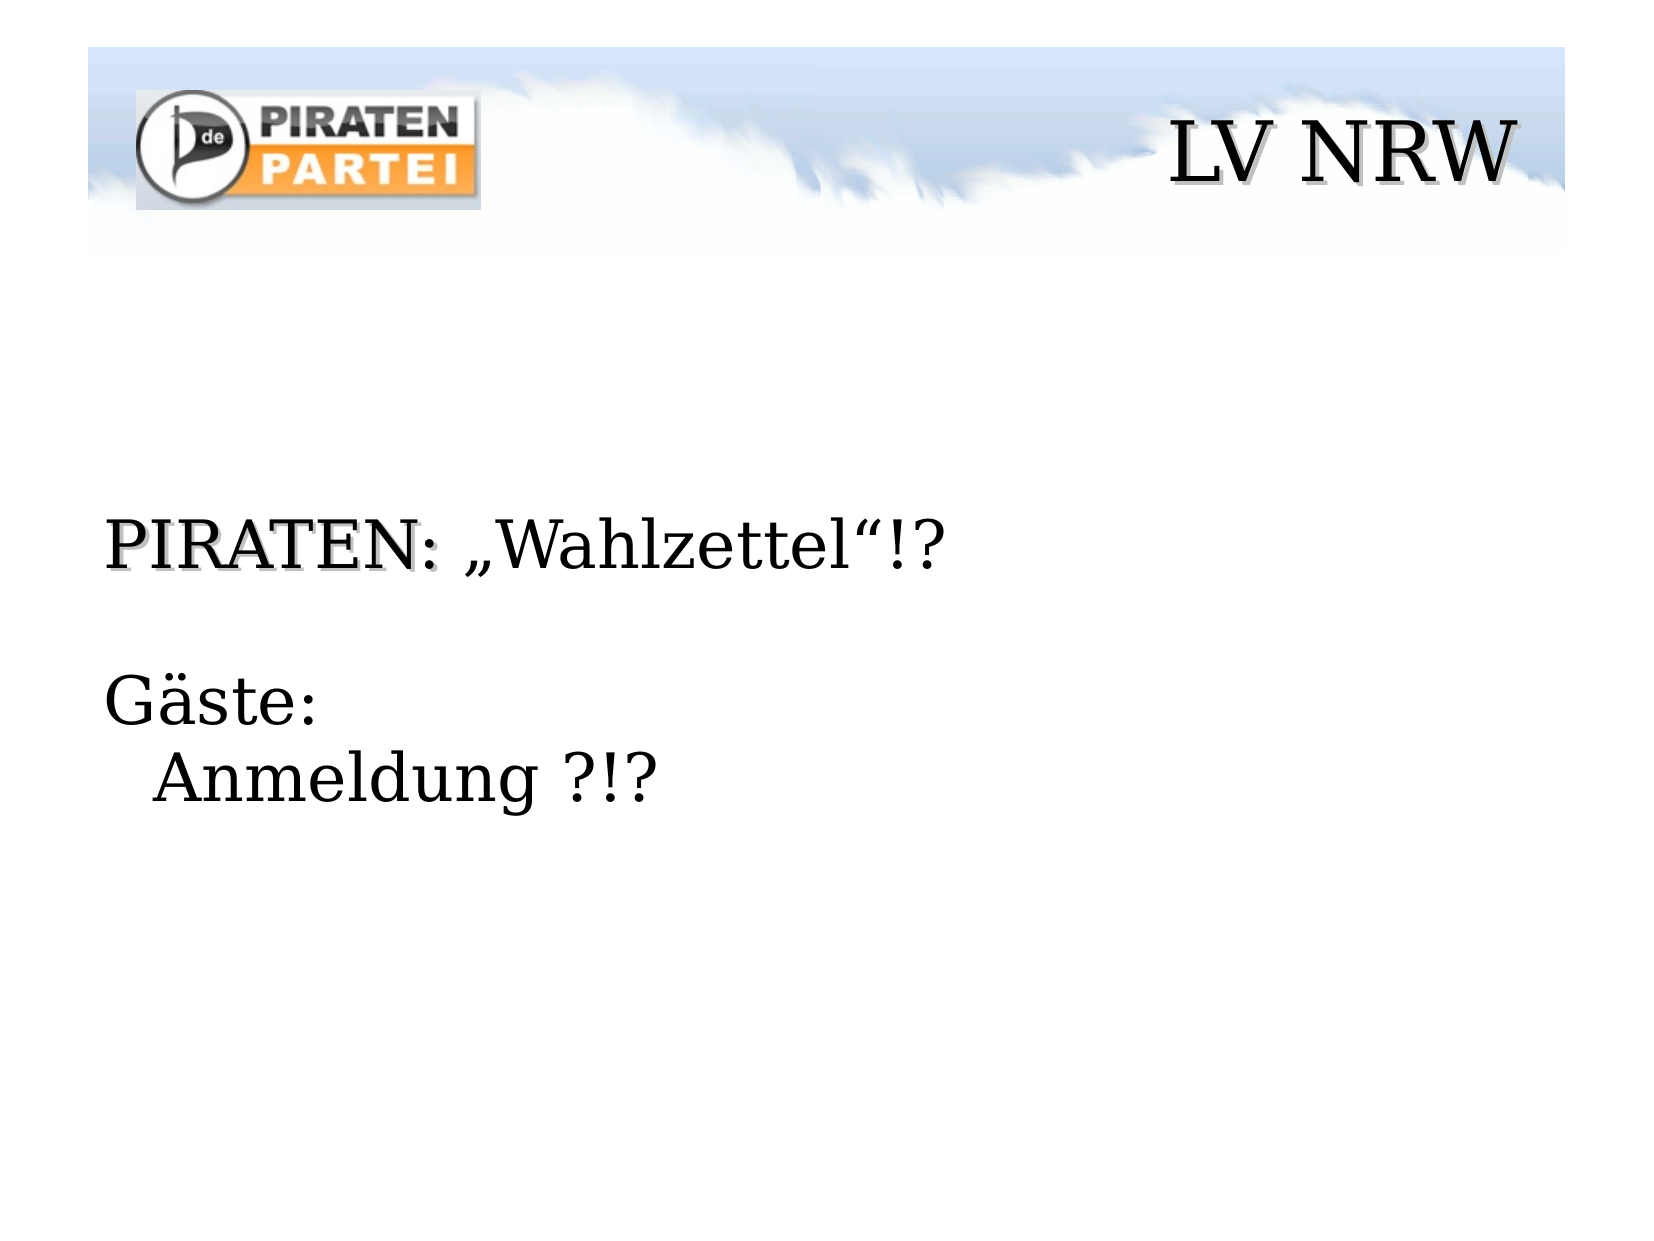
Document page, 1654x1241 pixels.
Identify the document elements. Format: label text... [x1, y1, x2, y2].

subtitle PIRATEN: „Wahlzettel“!? Gäste: Anmeldung ?!? [82, 297, 1571, 1102]
title LV NRW [82, 49, 1571, 257]
picture [136, 90, 481, 210]
